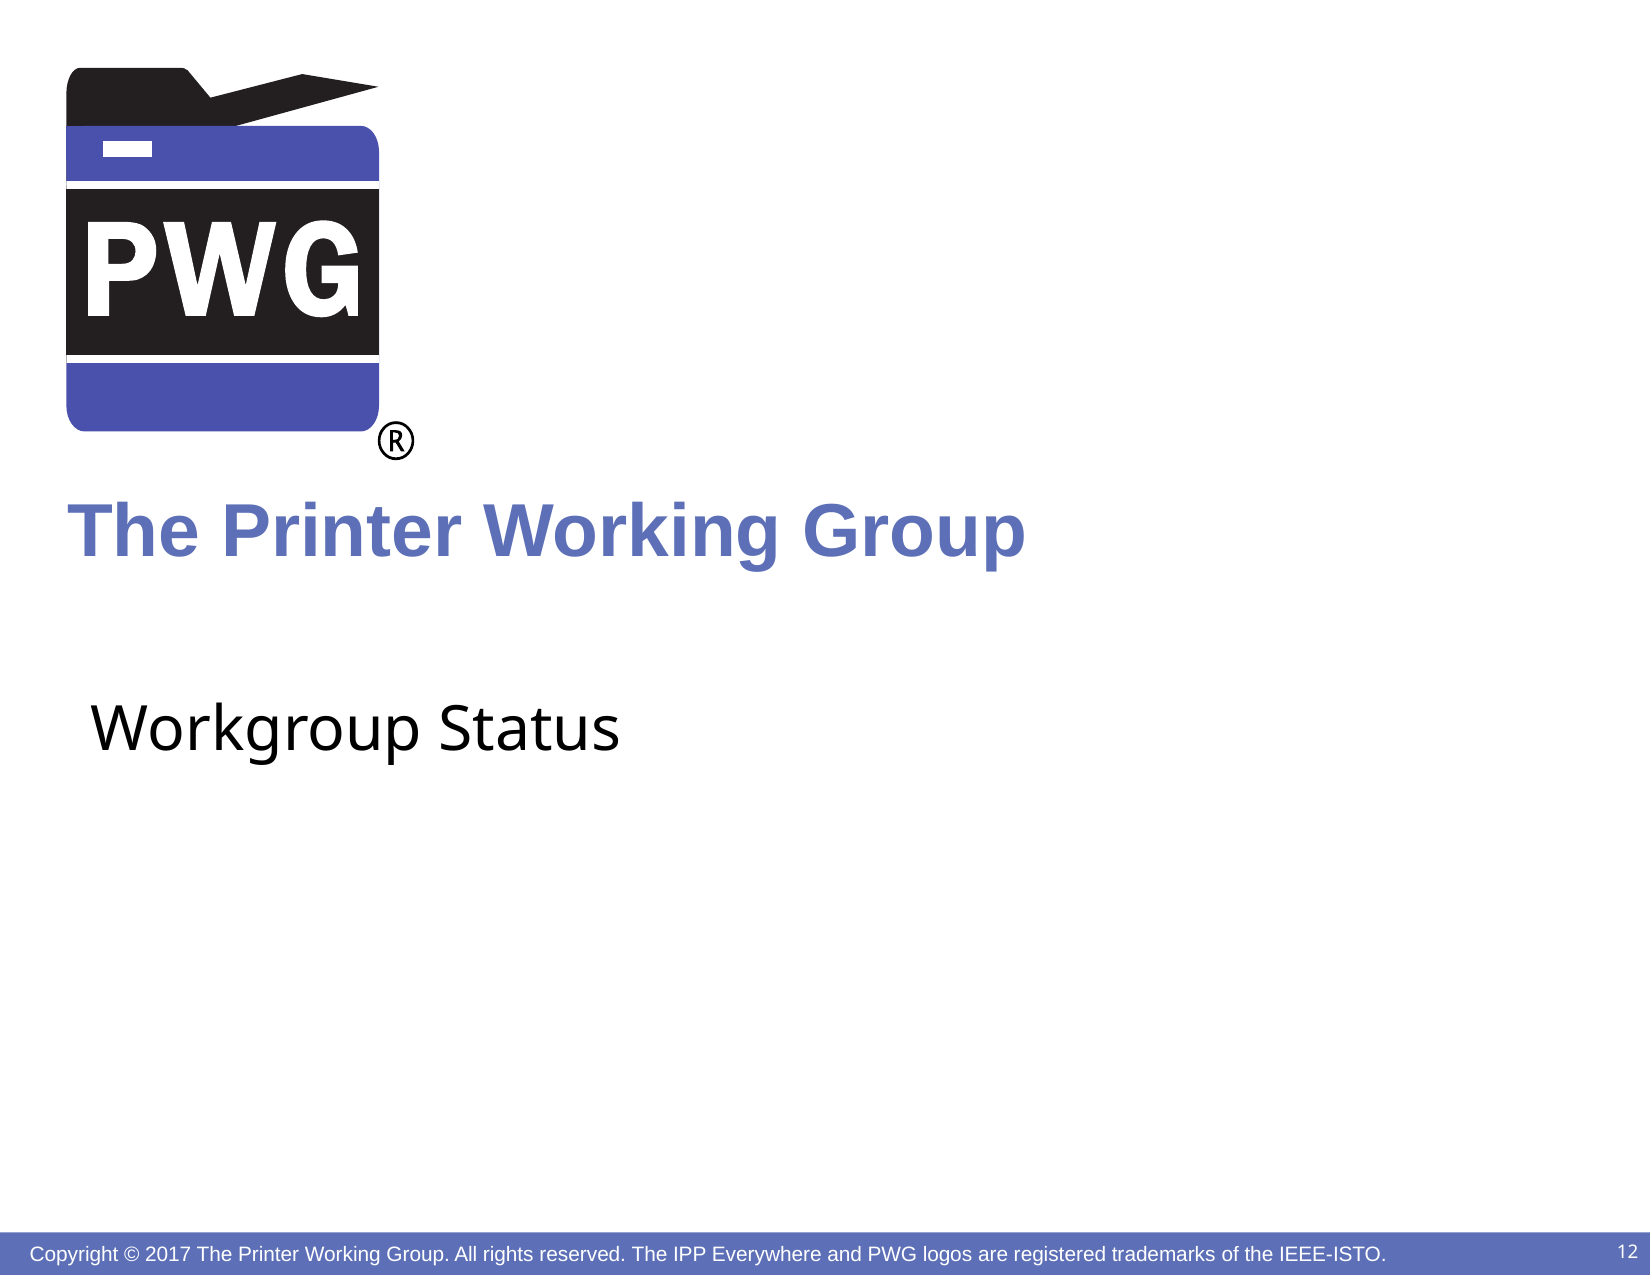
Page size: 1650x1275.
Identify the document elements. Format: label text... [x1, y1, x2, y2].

title Workgroup Status [82, 680, 1585, 800]
